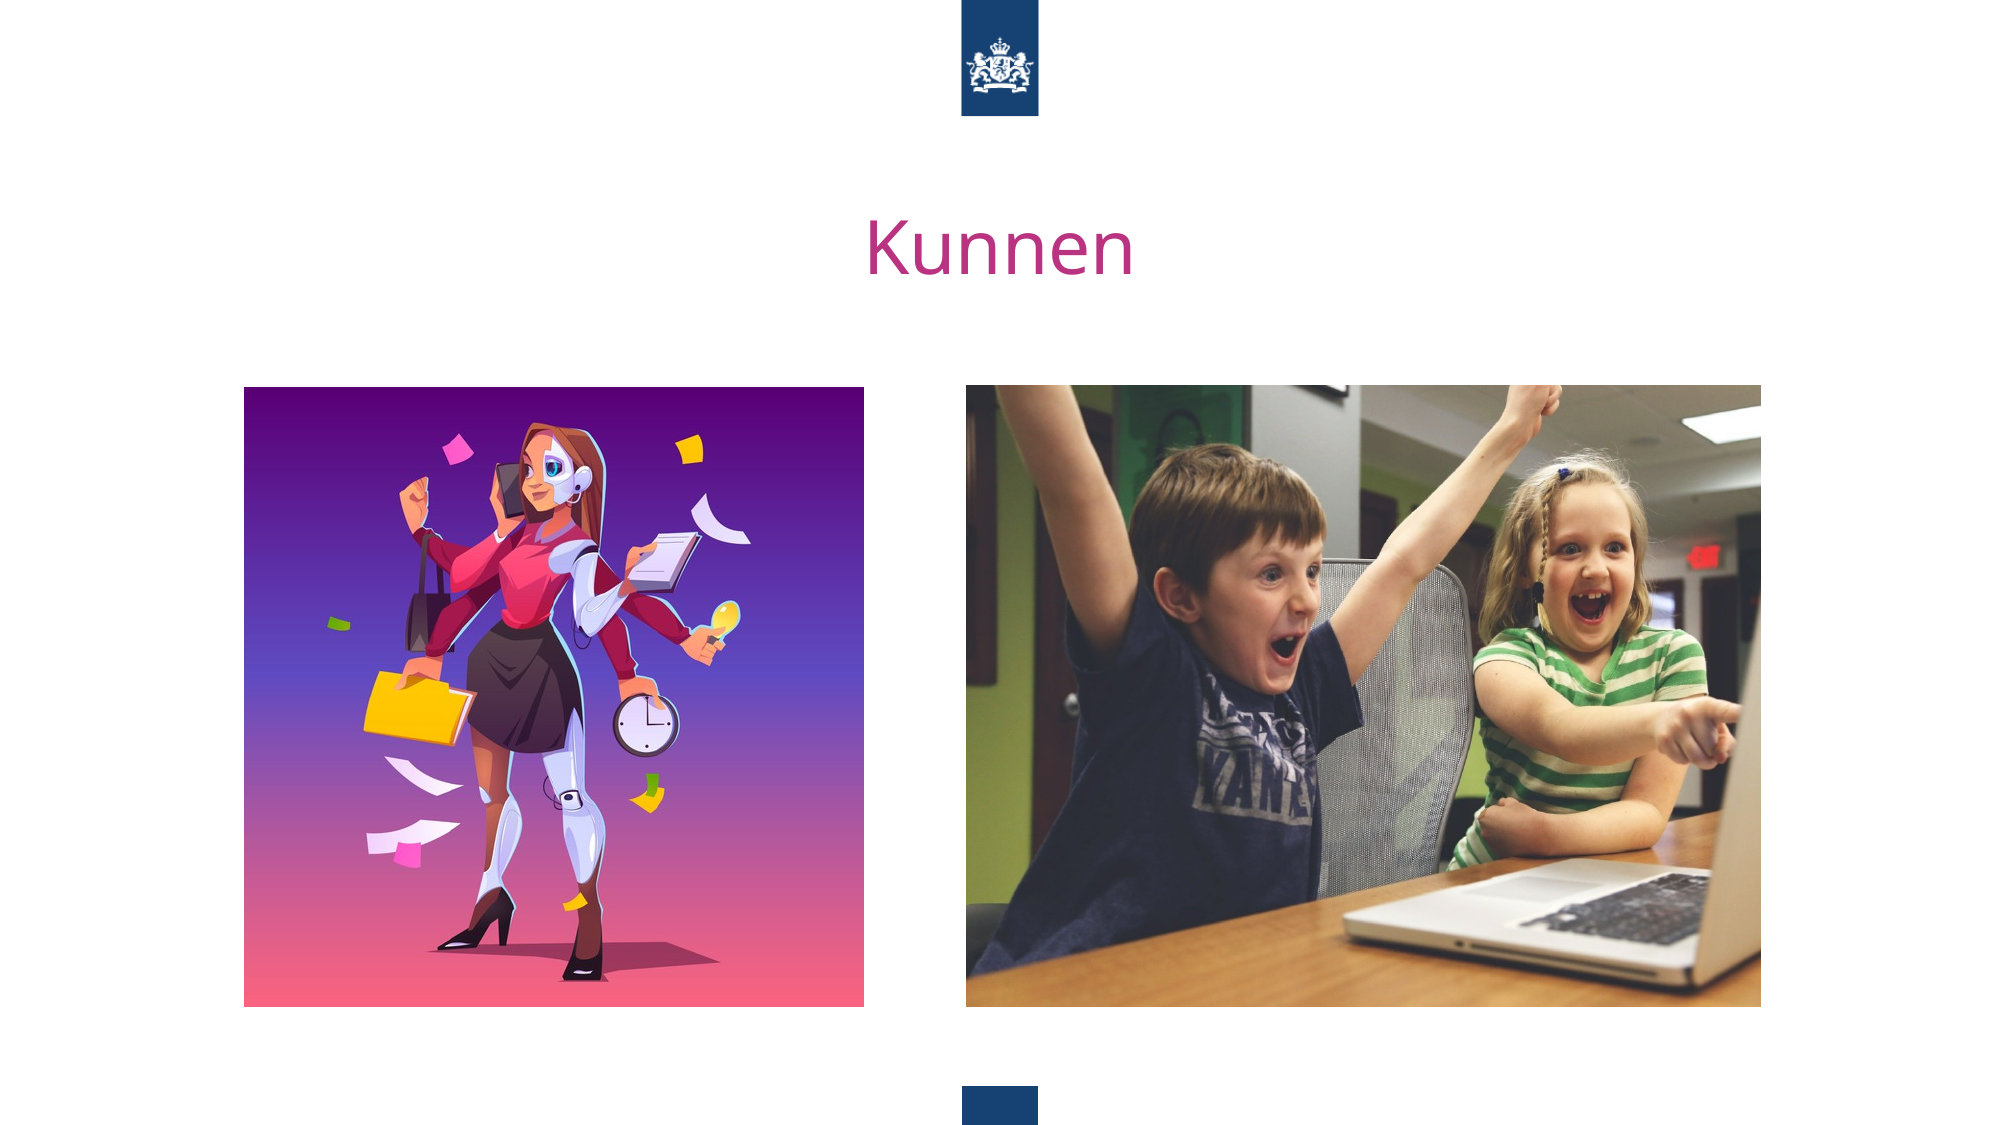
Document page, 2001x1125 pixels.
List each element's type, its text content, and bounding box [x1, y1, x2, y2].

title Kunnen [104, 172, 1897, 329]
picture [244, 387, 864, 1007]
picture [966, 385, 1761, 1007]
